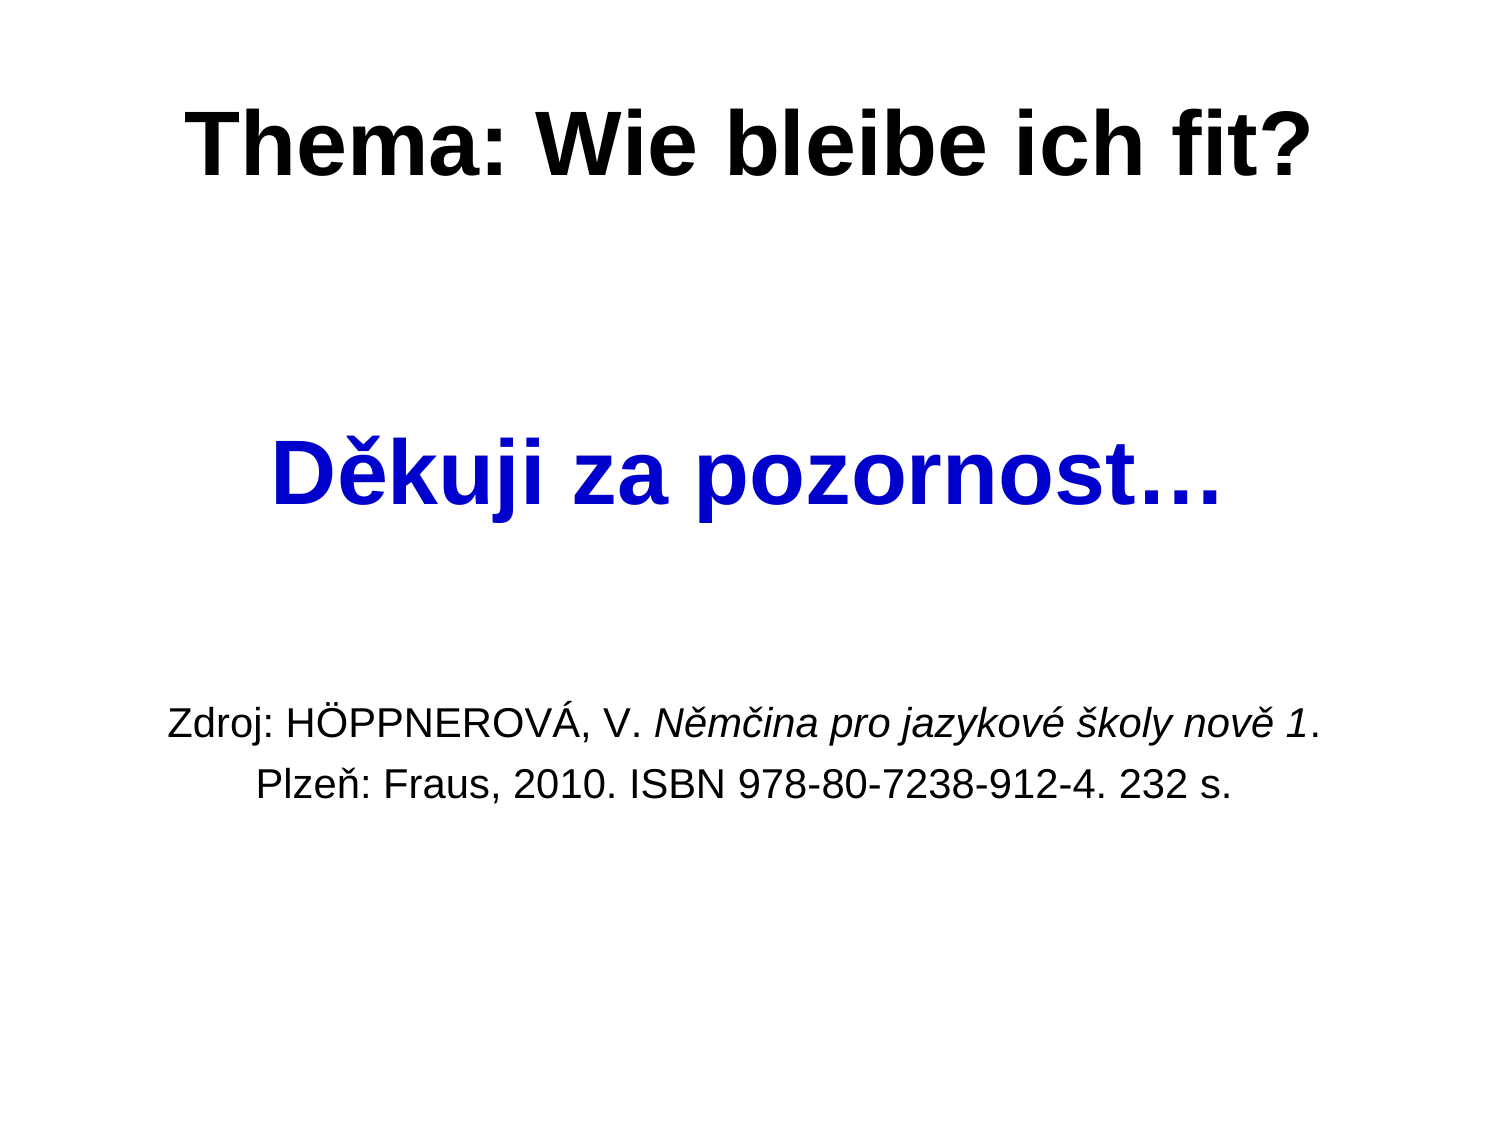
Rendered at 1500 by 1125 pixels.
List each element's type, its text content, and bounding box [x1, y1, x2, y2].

list Děkuji za pozornost… Zdroj: HÖPPNEROVÁ, V. Němčina pro jazykové školy nově 1. Plzeň: Fraus, 2010. ISBN 978-80-7238-912-4. 232 s. [75, 262, 1426, 1006]
title Thema: Wie bleibe ich fit? [75, 45, 1426, 233]
